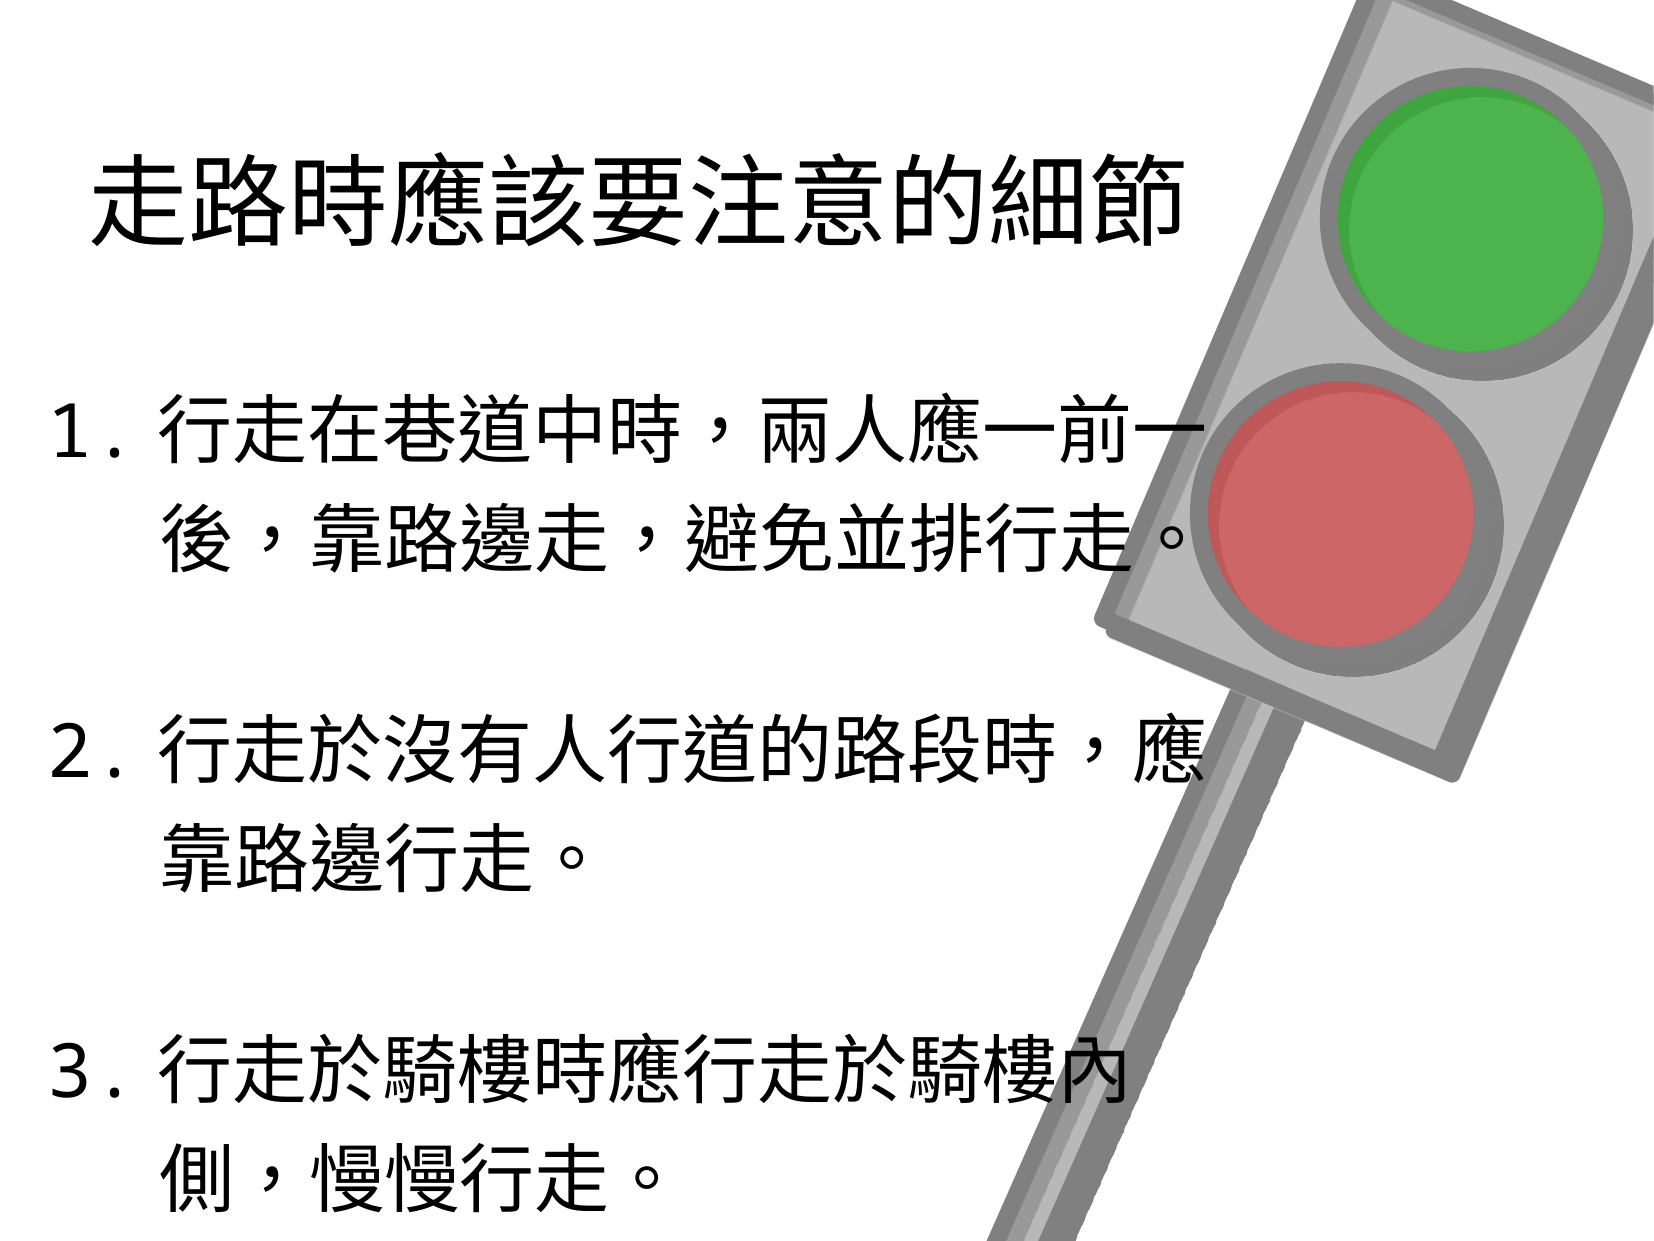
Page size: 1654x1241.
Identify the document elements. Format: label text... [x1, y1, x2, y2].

text_box 走路時應該要注意的細節 [64, 106, 1223, 354]
text_box 1.行走在巷道中時，兩人應一前一 後，靠路邊走，避免並排行走。 2.行走於沒有人行道的路段時，應 靠路邊行走。 3.行走於騎樓時應行走於騎樓內 側，慢慢行走。 [23, 354, 1241, 1107]
